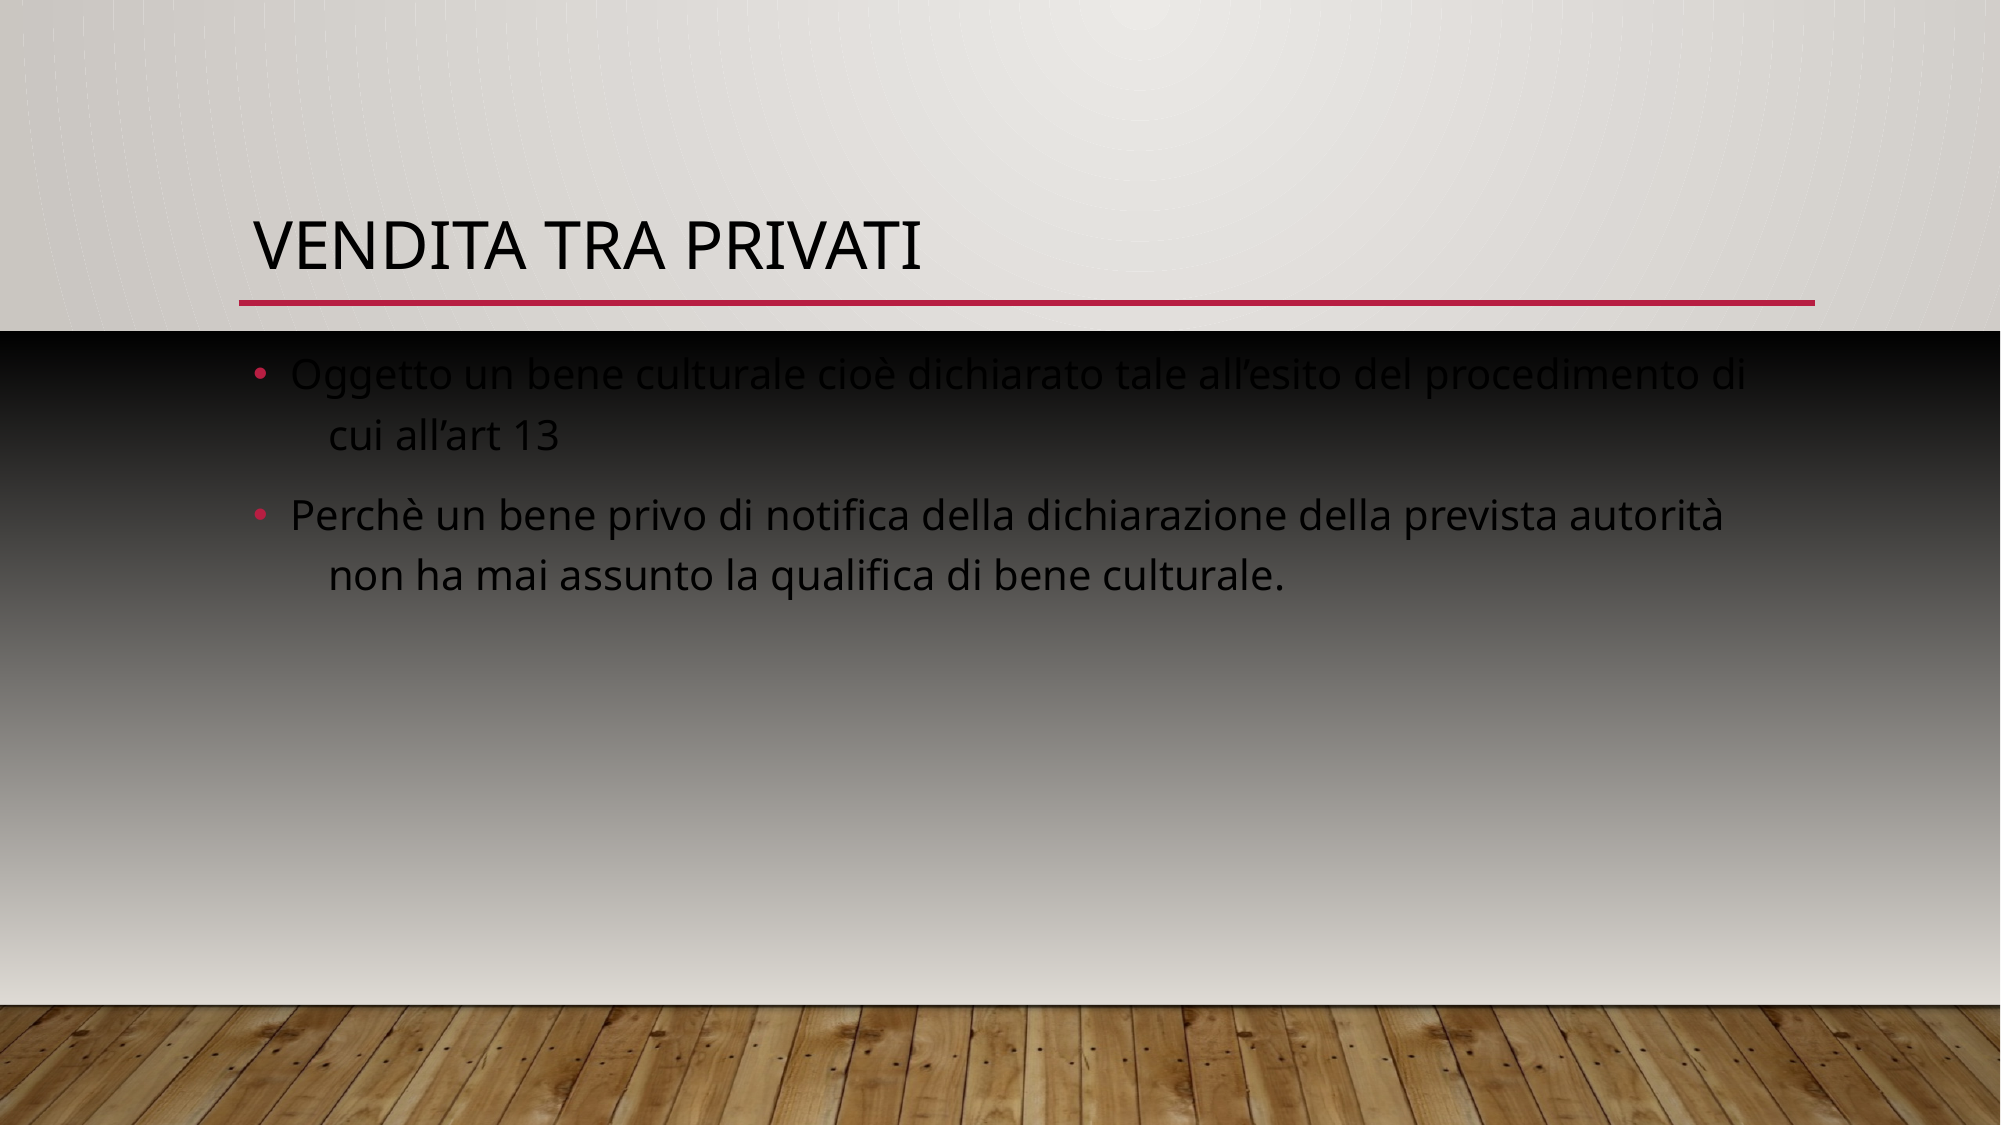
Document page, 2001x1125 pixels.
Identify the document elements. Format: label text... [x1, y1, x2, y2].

title Vendita tra privati [238, 131, 1814, 305]
list Oggetto un bene culturale cioè dichiarato tale all’esito del procedimento di cui all’art 13 Perchè un bene privo di notifica della dichiarazione della prevista autorità non ha mai assunto la qualifica di bene culturale. [238, 330, 1814, 897]
